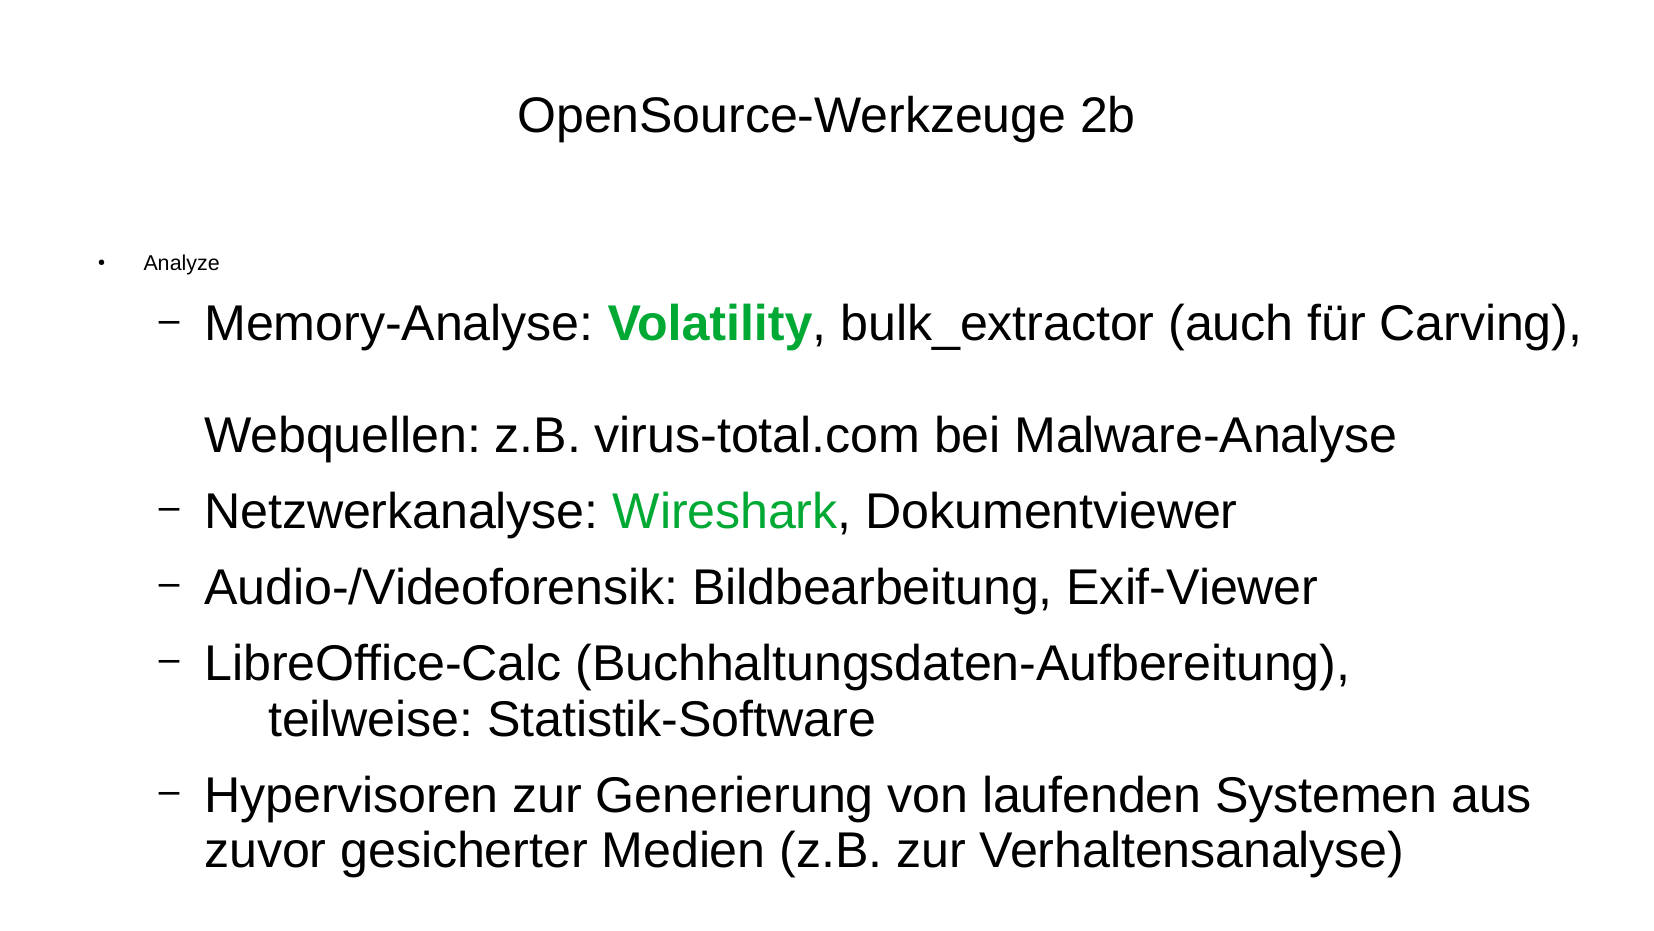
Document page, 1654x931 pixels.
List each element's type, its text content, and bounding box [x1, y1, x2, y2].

list Analyze Memory-Analyse: Volatility, bulk_extractor (auch für Carving), Webquellen: z.B. virus-total.com bei Malware-Analyse Netzwerkanalyse: Wireshark, Dokumentviewer Audio-/Videoforensik: Bildbearbeitung, Exif-Viewer LibreOffice-Calc (Buchhaltungsdaten-Aufbereitung), teilweise: Statistik-Software Hypervisoren zur Generierung von laufenden Systemen aus zuvor gesicherter Medien (z.B. zur Verhaltensanalyse) [82, 217, 1595, 886]
title OpenSource-Werkzeuge 2b [82, 37, 1571, 193]
